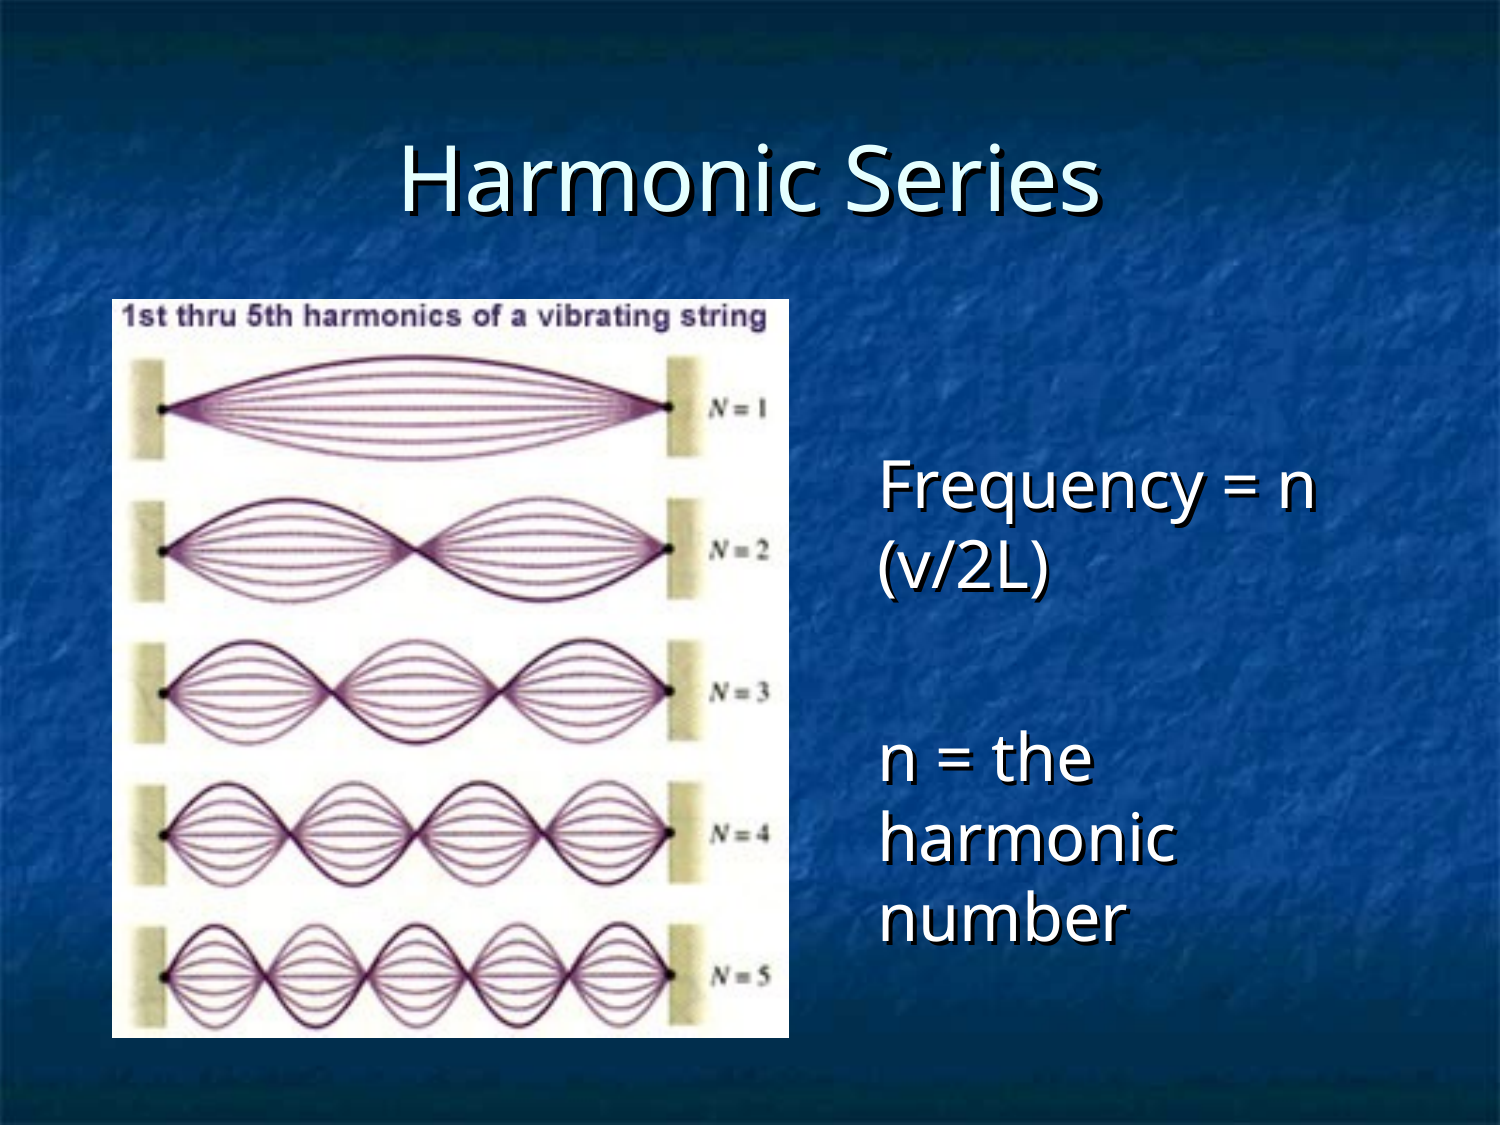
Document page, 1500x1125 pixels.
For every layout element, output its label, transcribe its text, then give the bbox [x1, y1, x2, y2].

text_box Frequency = n (v/2L) n = the harmonic number [862, 337, 1425, 1000]
picture [0, 0, 1500, 1125]
text_box Harmonic Series [75, 57, 1425, 293]
